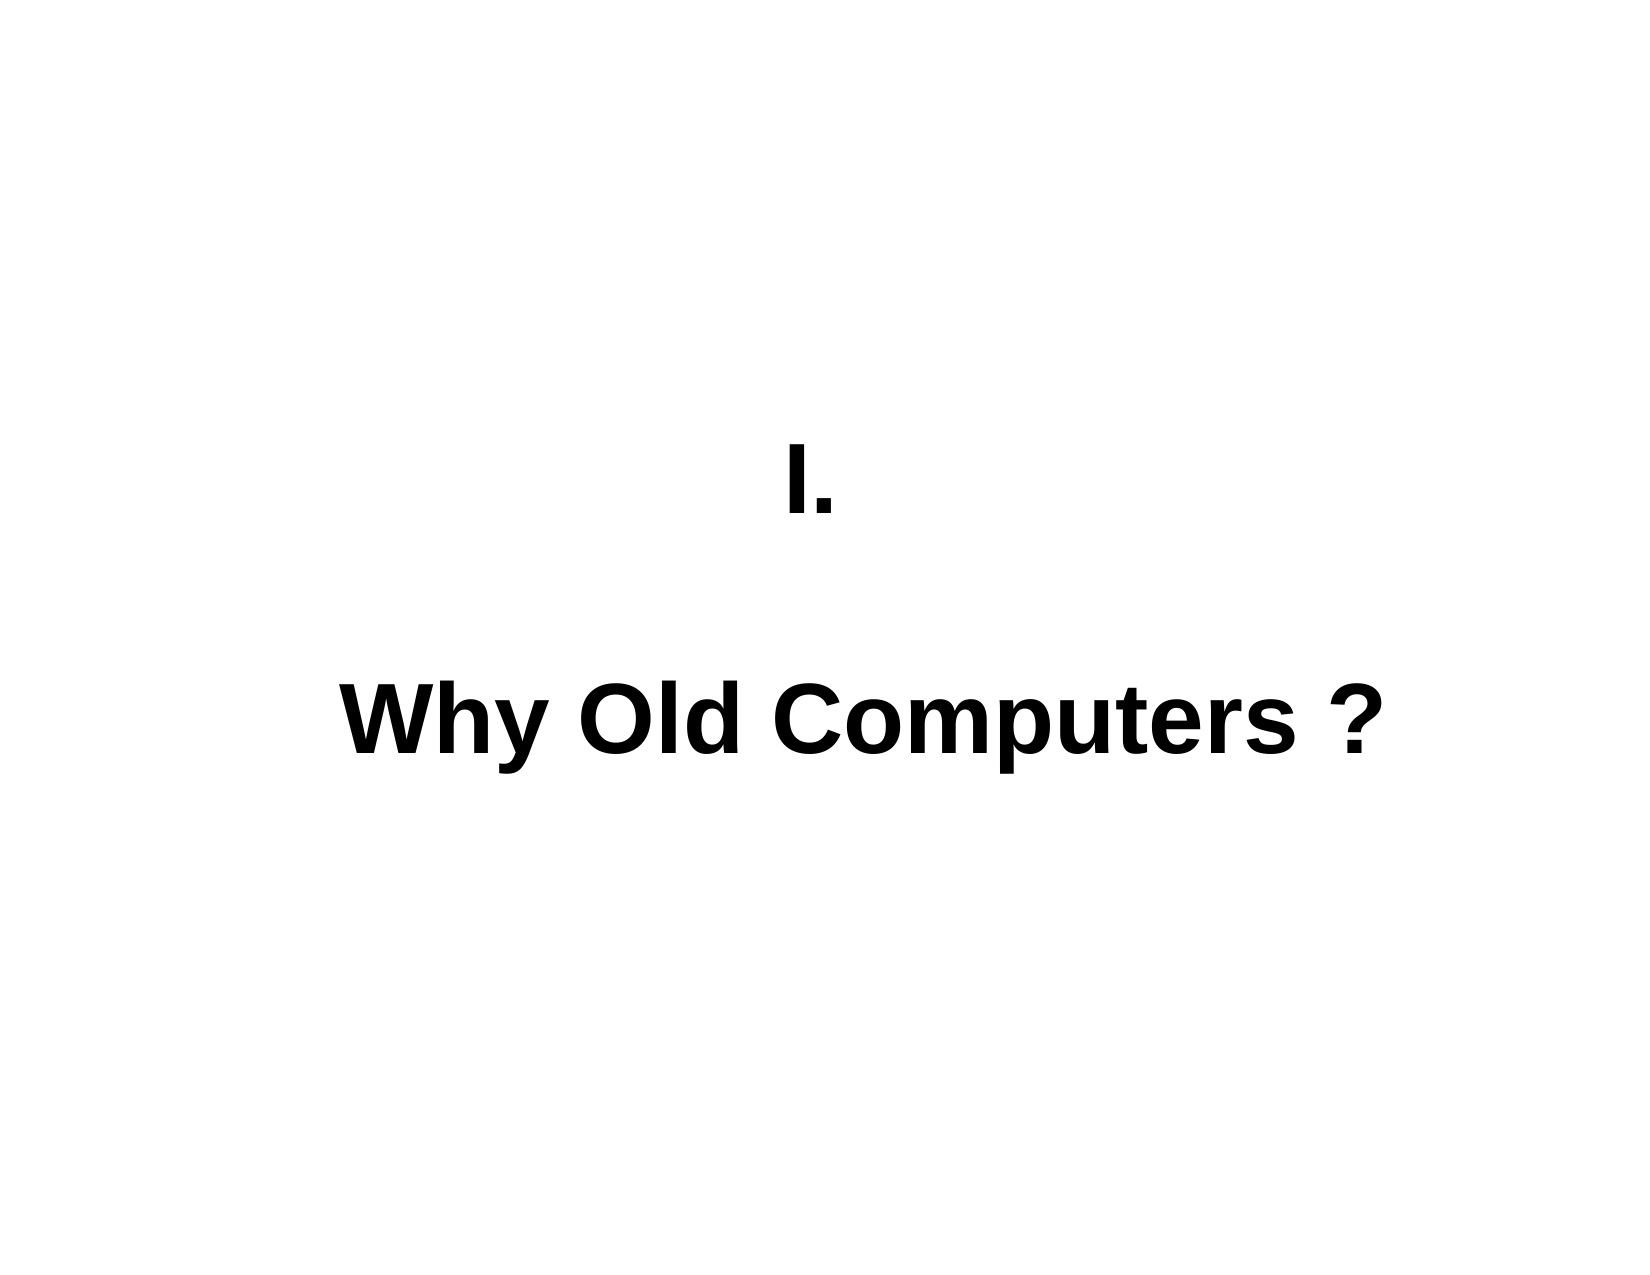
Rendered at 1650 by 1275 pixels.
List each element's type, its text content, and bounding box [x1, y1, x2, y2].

text_box I. Why Old Computers ? [129, 406, 1404, 782]
